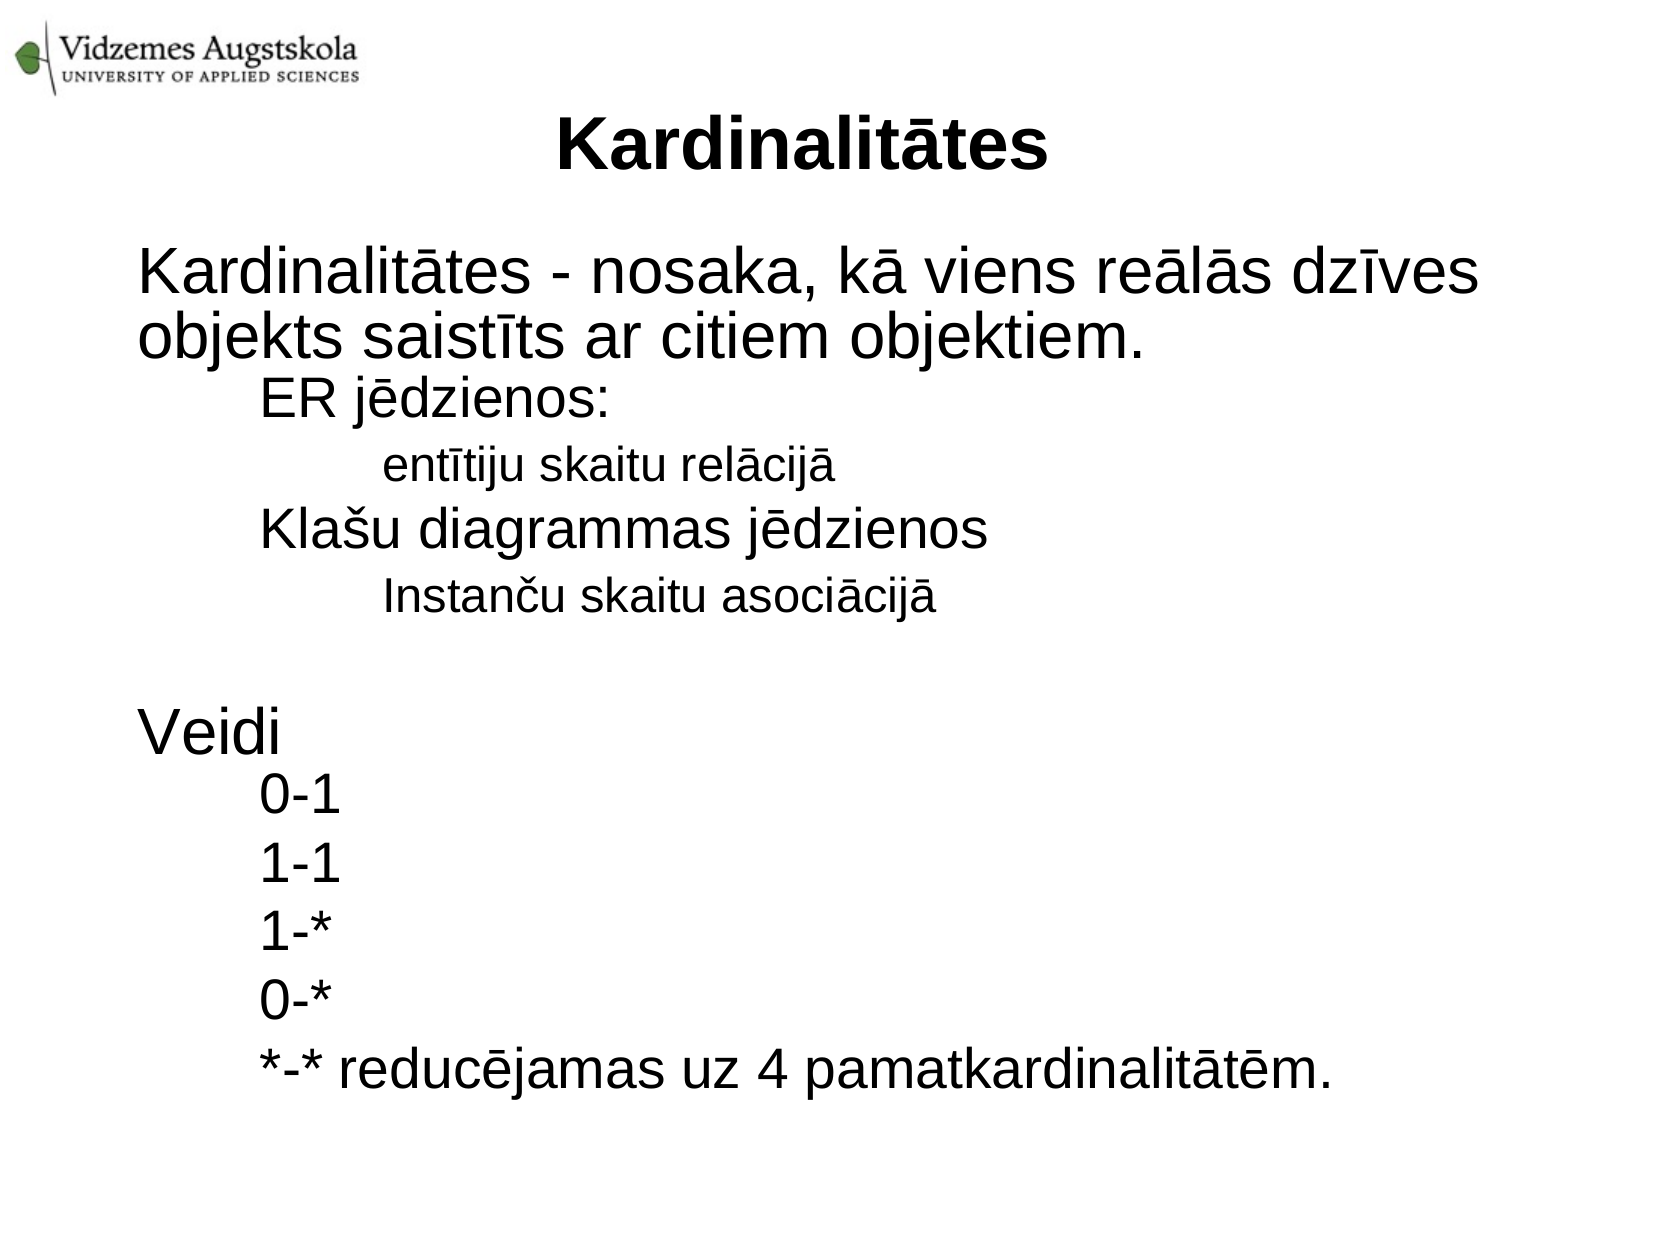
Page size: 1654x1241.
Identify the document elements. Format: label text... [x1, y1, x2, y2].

picture [5, 2, 368, 113]
title Kardinalitātes [94, 96, 1512, 195]
list Kardinalitātes - nosaka, kā viens reālās dzīves objekts saistīts ar citiem objektiem. ER jēdzienos: entītiju skaitu relācijā Klašu diagrammas jēdzienos Instanču skaitu asociācijā Veidi 0-1 1-1 1-* 0-* *-* reducējamas uz 4 pamatkardinalitātēm. [82, 236, 1569, 1107]
